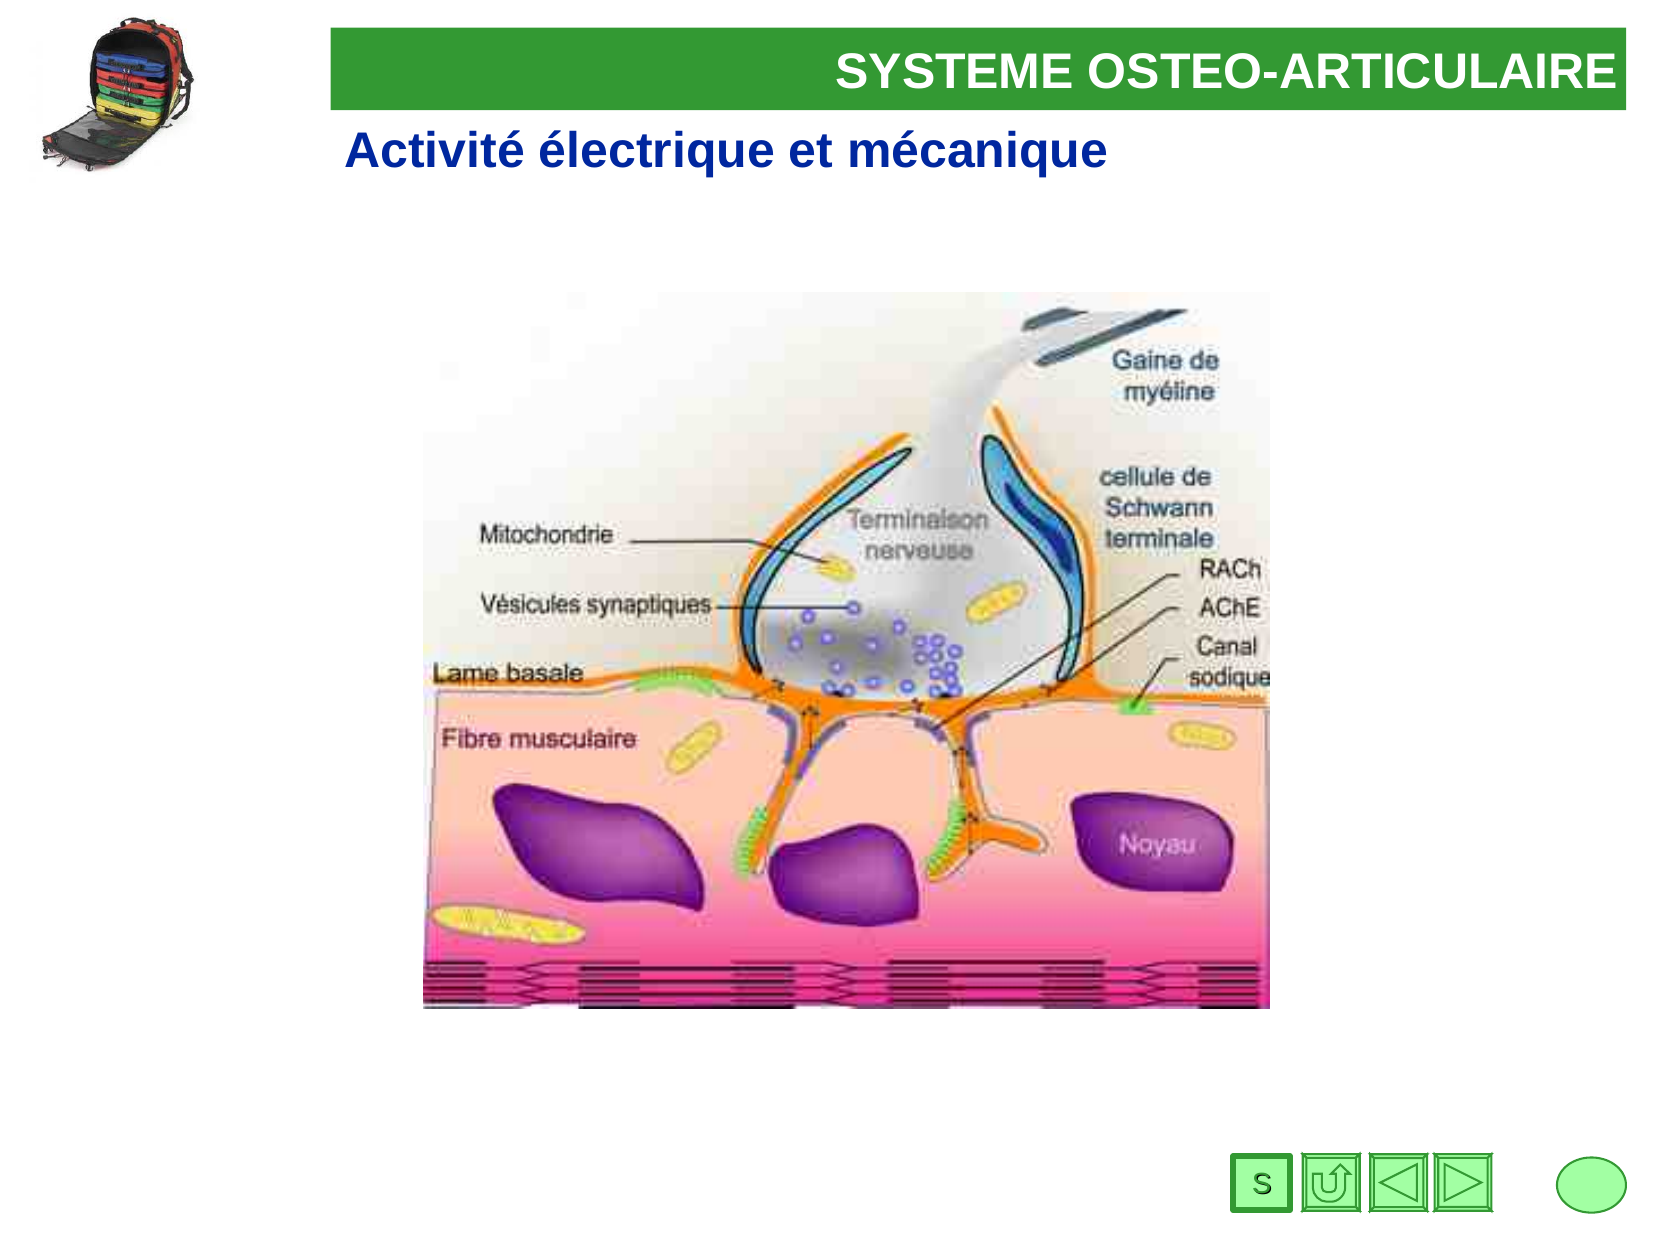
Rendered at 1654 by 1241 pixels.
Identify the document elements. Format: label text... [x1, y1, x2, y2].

text_box [1556, 1157, 1626, 1213]
picture [423, 292, 1270, 1010]
picture [29, 5, 201, 183]
title Activité électrique et mécanique [329, 110, 1625, 194]
title SYSTEME OSTEO-ARTICULAIRE [331, 35, 1619, 107]
